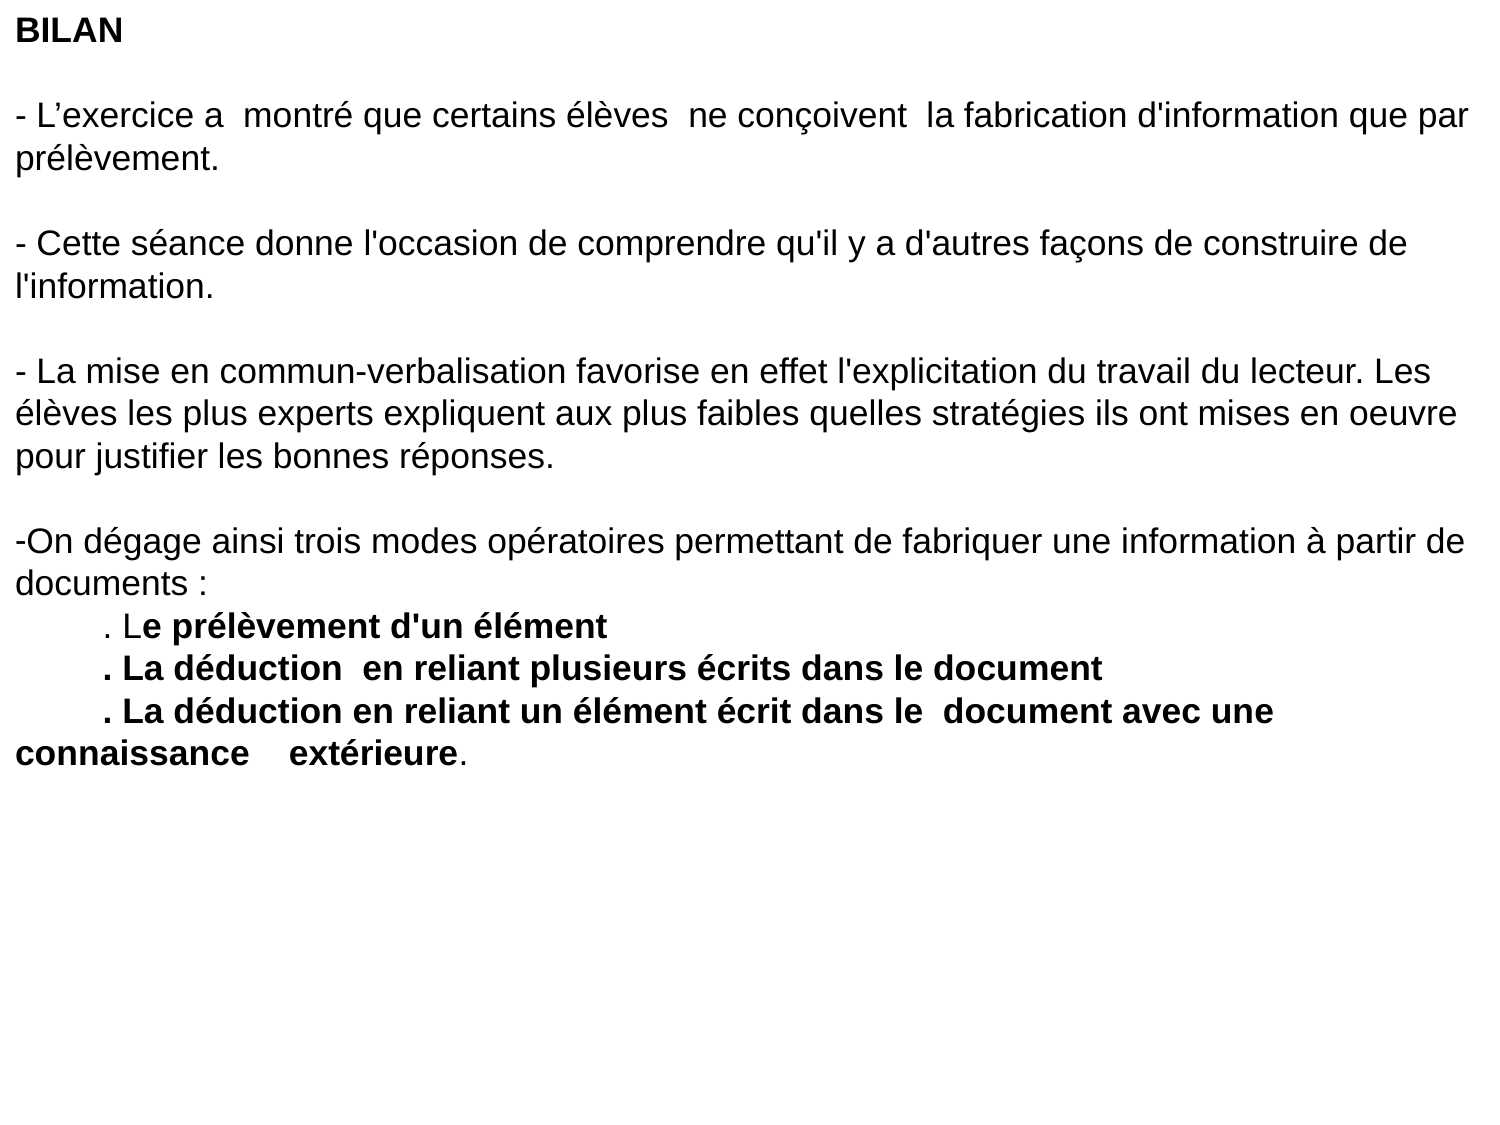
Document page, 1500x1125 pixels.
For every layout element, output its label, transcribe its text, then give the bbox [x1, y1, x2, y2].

text_box BILAN - L’exercice a montré que certains élèves ne conçoivent la fabrication d'information que par prélèvement. - Cette séance donne l'occasion de comprendre qu'il y a d'autres façons de construire de l'information. - La mise en commun-verbalisation favorise en effet l'explicitation du travail du lecteur. Les élèves les plus experts expliquent aux plus faibles quelles stratégies ils ont mises en oeuvre pour justifier les bonnes réponses. On dégage ainsi trois modes opératoires permettant de fabriquer une information à partir de documents : . Le prélèvement d'un élément . La déduction en reliant plusieurs écrits dans le document . La déduction en reliant un élément écrit dans le document avec une connaissance extérieure. [0, 0, 1500, 862]
